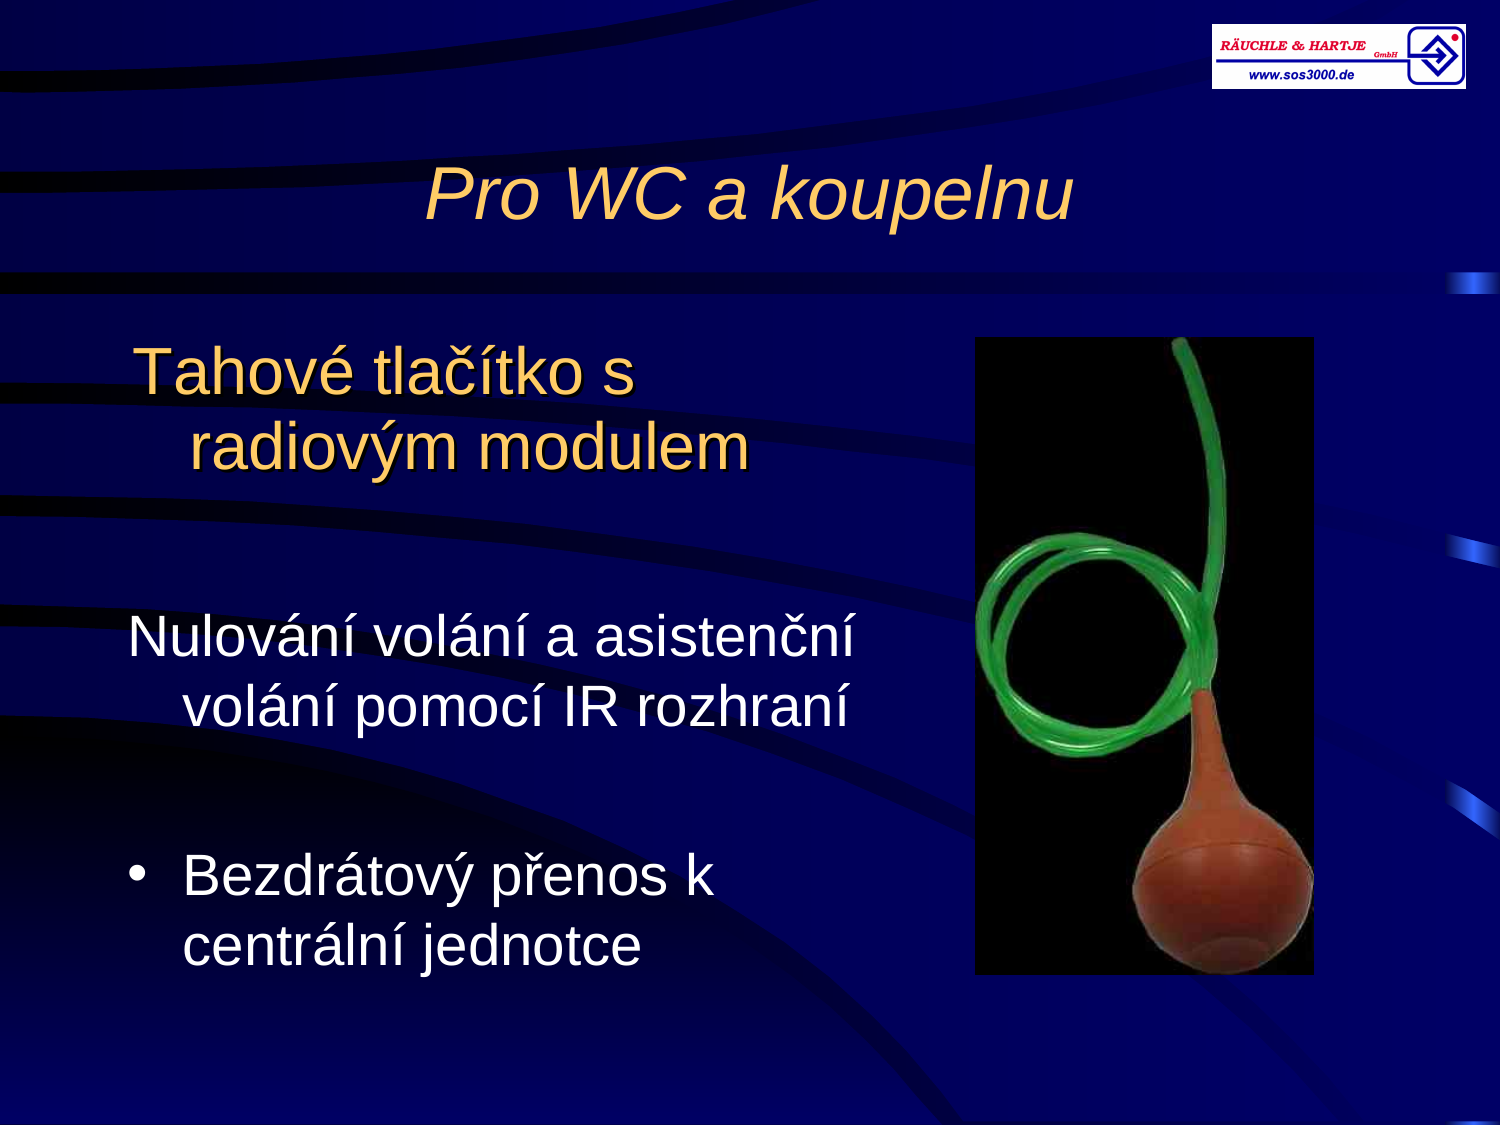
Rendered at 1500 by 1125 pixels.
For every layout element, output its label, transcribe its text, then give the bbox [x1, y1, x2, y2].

picture [1212, 24, 1466, 89]
text_box Nulování volání a asistenční volání pomocí IR rozhraní Bezdrátový přenos k centrální jednotce [112, 590, 951, 1063]
list Tahové tlačítko s radiovým modulem [118, 326, 906, 502]
title Pro WC a koupelnu [112, 99, 1388, 288]
picture [975, 337, 1314, 976]
